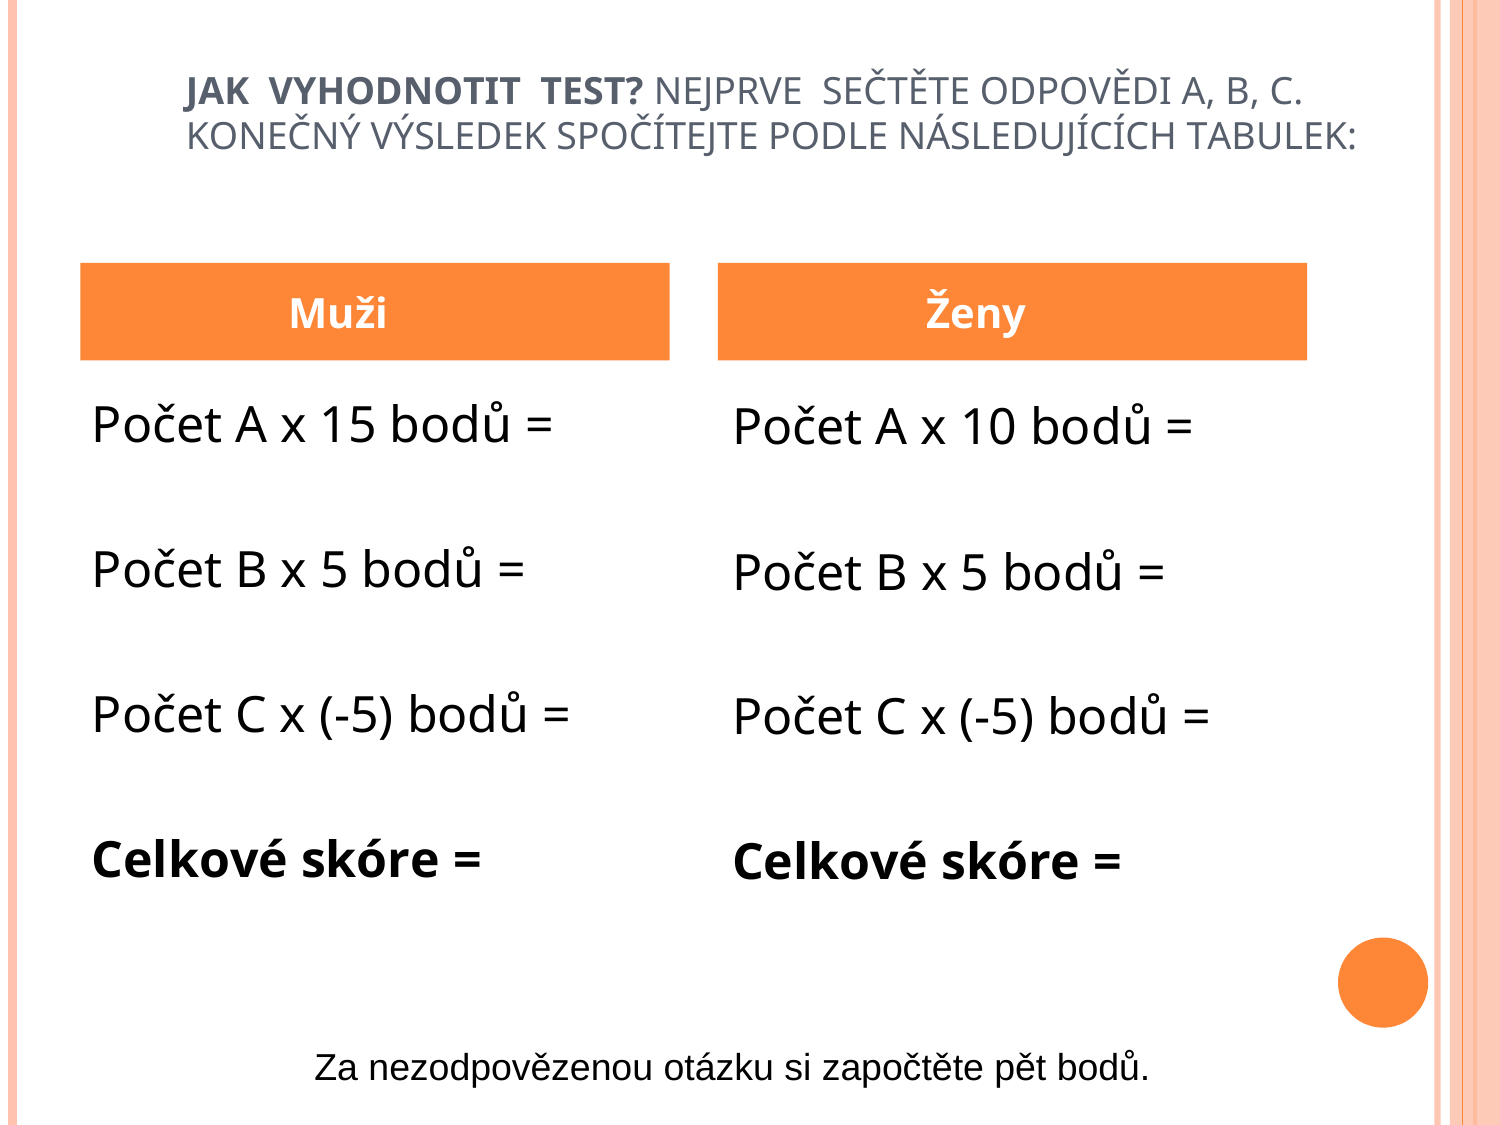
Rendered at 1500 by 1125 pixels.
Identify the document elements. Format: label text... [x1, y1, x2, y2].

title JAK VYHODNOTIT TEST? NEJPRVE SEČTĚTE ODPOVĚDI A, B, C. KONEČNÝ VÝSLEDEK SPOČÍTEJTE PODLE NÁSLEDUJÍCÍCH TABULEK: [171, 14, 1377, 233]
list Muži [80, 262, 670, 361]
list Počet A x 10 bodů = Počet B x 5 bodů = Počet C x (-5) bodů = Celkové skóre = [717, 387, 1318, 941]
list Počet A x 15 bodů = Počet B x 5 bodů = Počet C x (-5) bodů = Celkové skóre = [76, 385, 677, 927]
text_box Za nezodpovězenou otázku si započtěte pět bodů. [194, 1034, 1294, 1096]
list Ženy [717, 262, 1308, 361]
